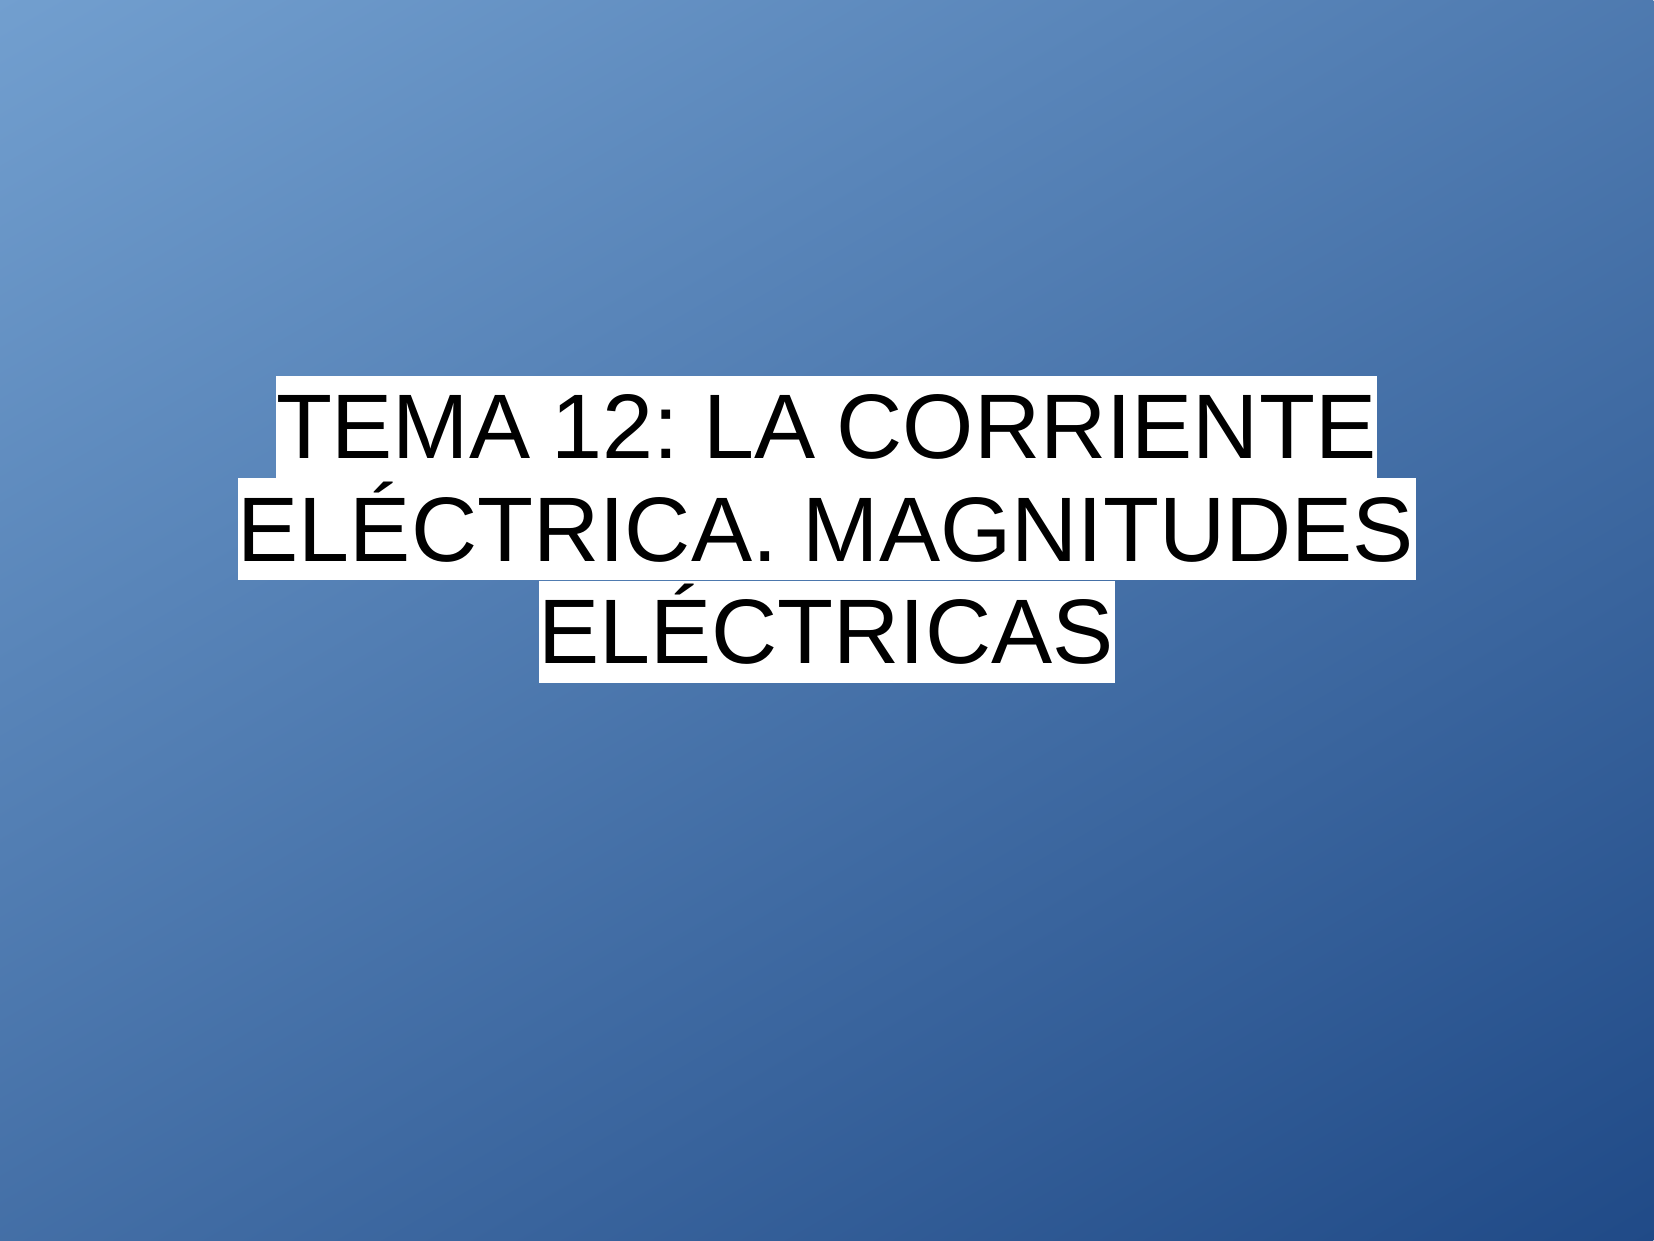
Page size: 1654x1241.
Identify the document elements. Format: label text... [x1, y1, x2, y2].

subtitle TEMA 12: LA CORRIENTE ELÉCTRICA. MAGNITUDES ELÉCTRICAS [82, 49, 1571, 1010]
